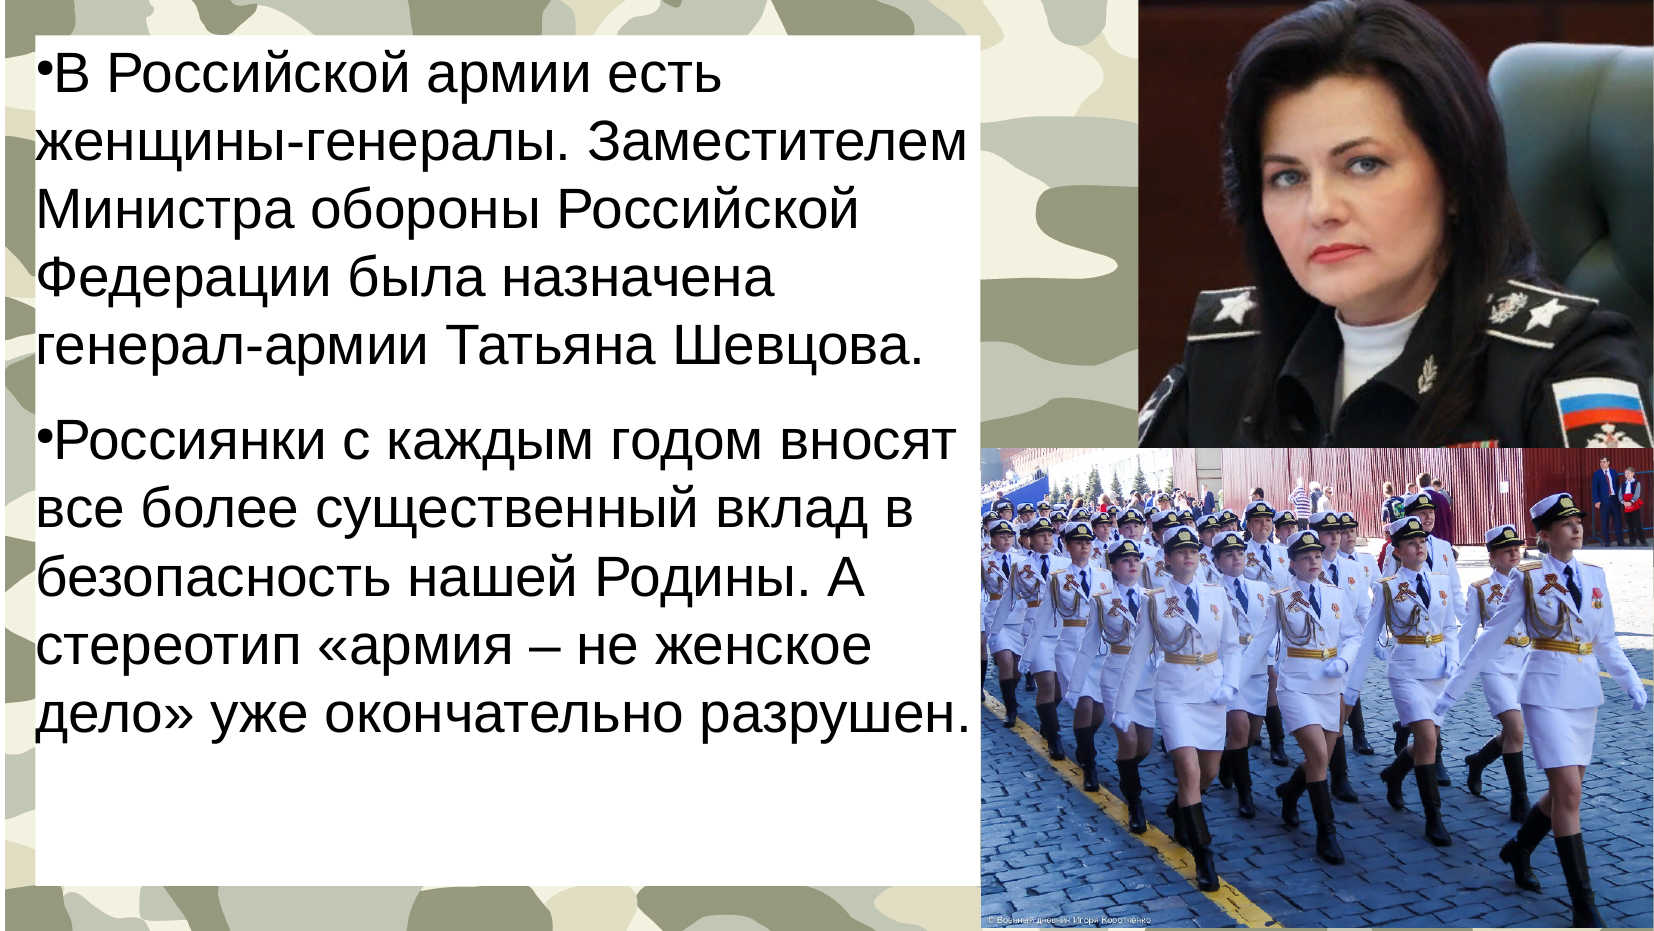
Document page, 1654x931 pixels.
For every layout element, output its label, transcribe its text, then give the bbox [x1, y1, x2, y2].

picture [5, 0, 1654, 931]
list В Российской армии есть женщины-генералы. Заместителем Министра обороны Российской Федерации была назначена генерал-армии Татьяна Шевцова. Россиянки с каждым годом вносят все более существенный вклад в безопасность нашей Родины. А стереотип «армия – не женское дело» уже окончательно разрушен. [35, 35, 981, 886]
